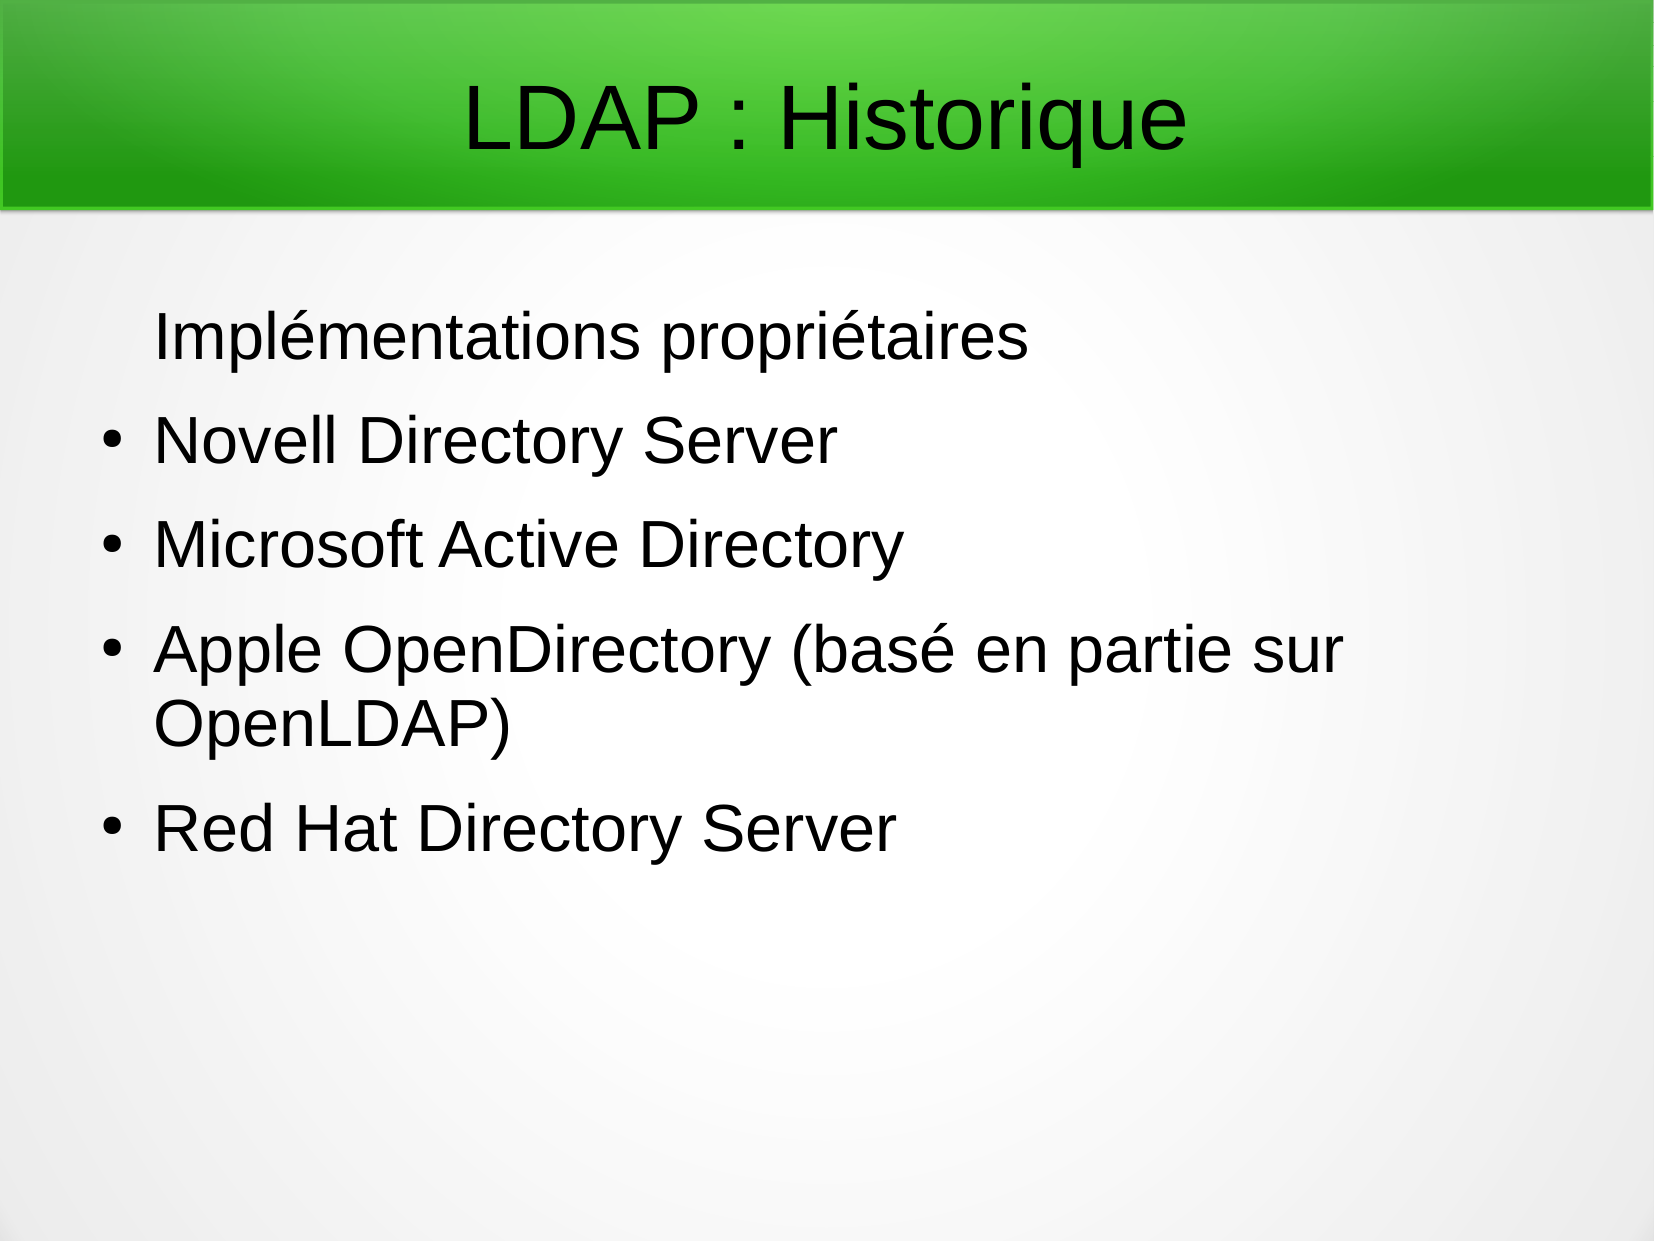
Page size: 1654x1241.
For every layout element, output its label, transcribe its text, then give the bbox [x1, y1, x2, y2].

list Implémentations propriétaires Novell Directory Server Microsoft Active Directory Apple OpenDirectory (basé en partie sur OpenLDAP) Red Hat Directory Server [82, 299, 1571, 1019]
title LDAP : Historique [82, 47, 1571, 189]
